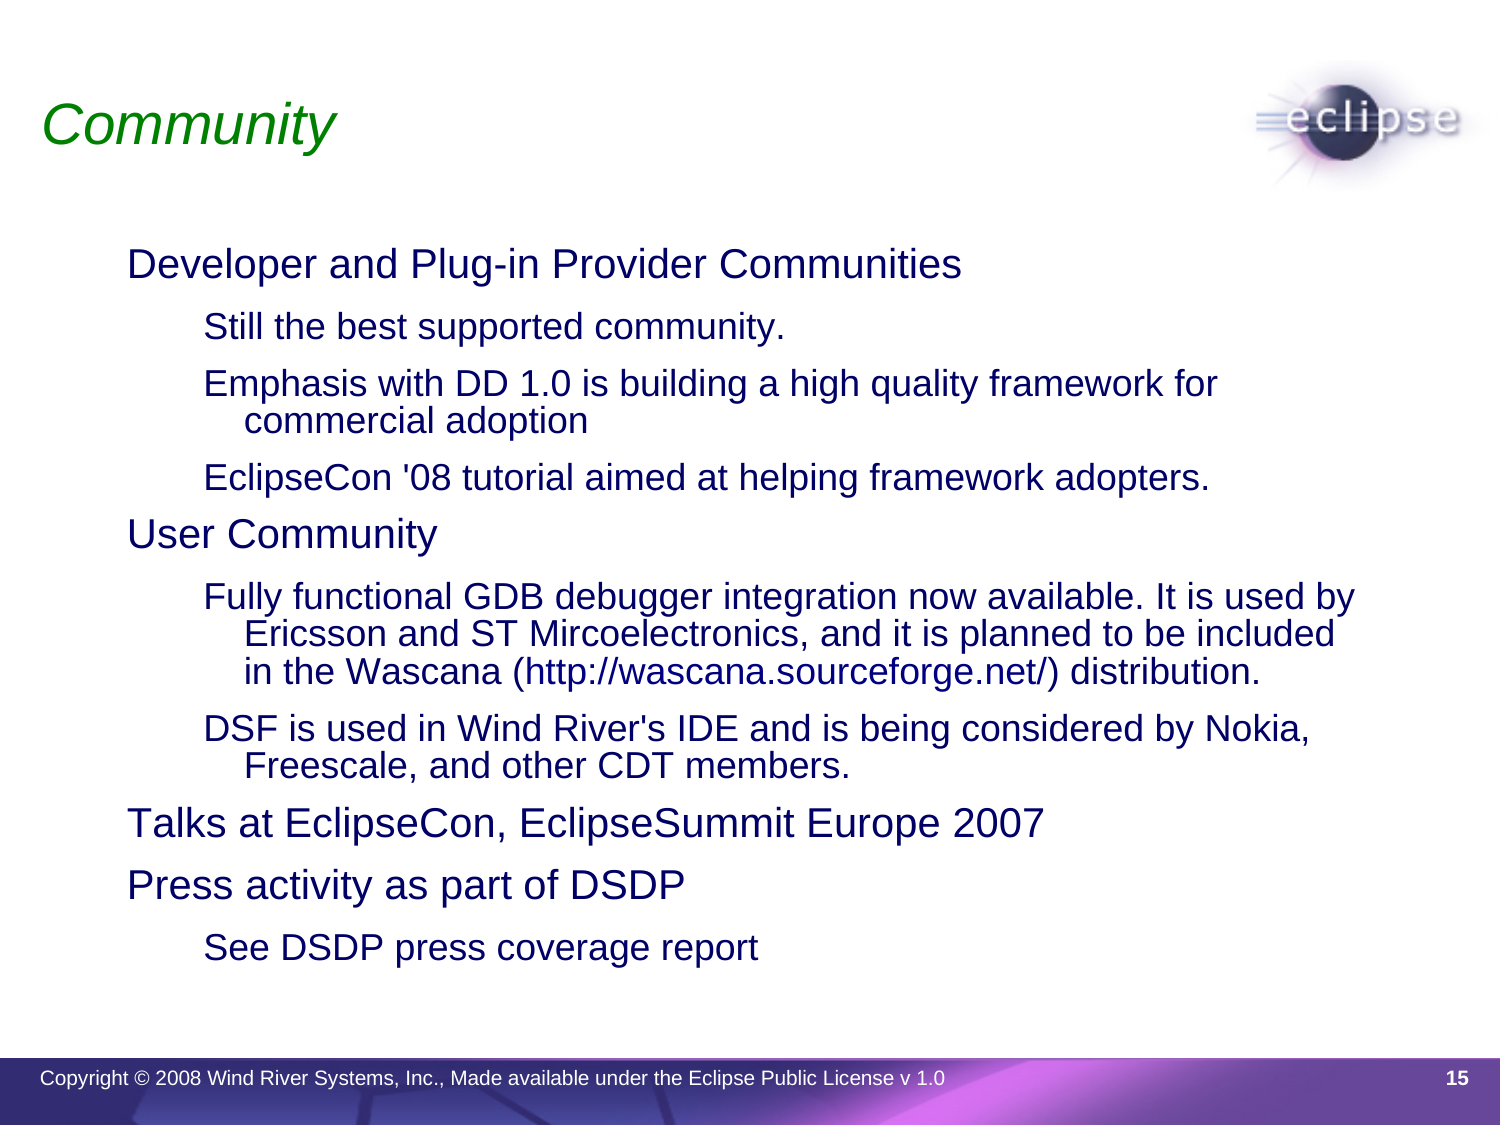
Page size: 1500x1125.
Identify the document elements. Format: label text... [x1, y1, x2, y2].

picture [456, 1074, 462, 1082]
picture [210, 1074, 215, 1083]
picture [281, 1074, 287, 1082]
picture [219, 1074, 224, 1082]
picture [0, 1058, 1500, 1125]
picture [936, 1074, 942, 1084]
picture [789, 1075, 795, 1084]
list Developer and Plug-in Provider Communities Still the best supported community. Emphasis with DD 1.0 is building a high quality framework for commercial adoption EclipseCon '08 tutorial aimed at helping framework adopters. User Community Fully functional GDB debugger integration now available. It is used by Ericsson and ST Mircoelectronics, and it is planned to be included in the Wascana (http://wascana.sourceforge.net/) distribution. DSF is used in Wind River's IDE and is being considered by Nokia, Freescale, and other CDT members. Talks at EclipseCon, EclipseSummit Europe 2007 Press activity as part of DSDP See DSDP press coverage report [112, 237, 1388, 1074]
picture [181, 1074, 187, 1084]
picture [521, 1074, 527, 1082]
picture [902, 1074, 908, 1082]
picture [329, 1074, 335, 1082]
picture [724, 1075, 730, 1084]
picture [170, 1074, 176, 1084]
title Community [26, 90, 1223, 172]
text_box <number> [1133, 1059, 1484, 1100]
picture [1222, 60, 1500, 191]
picture [564, 1075, 570, 1084]
